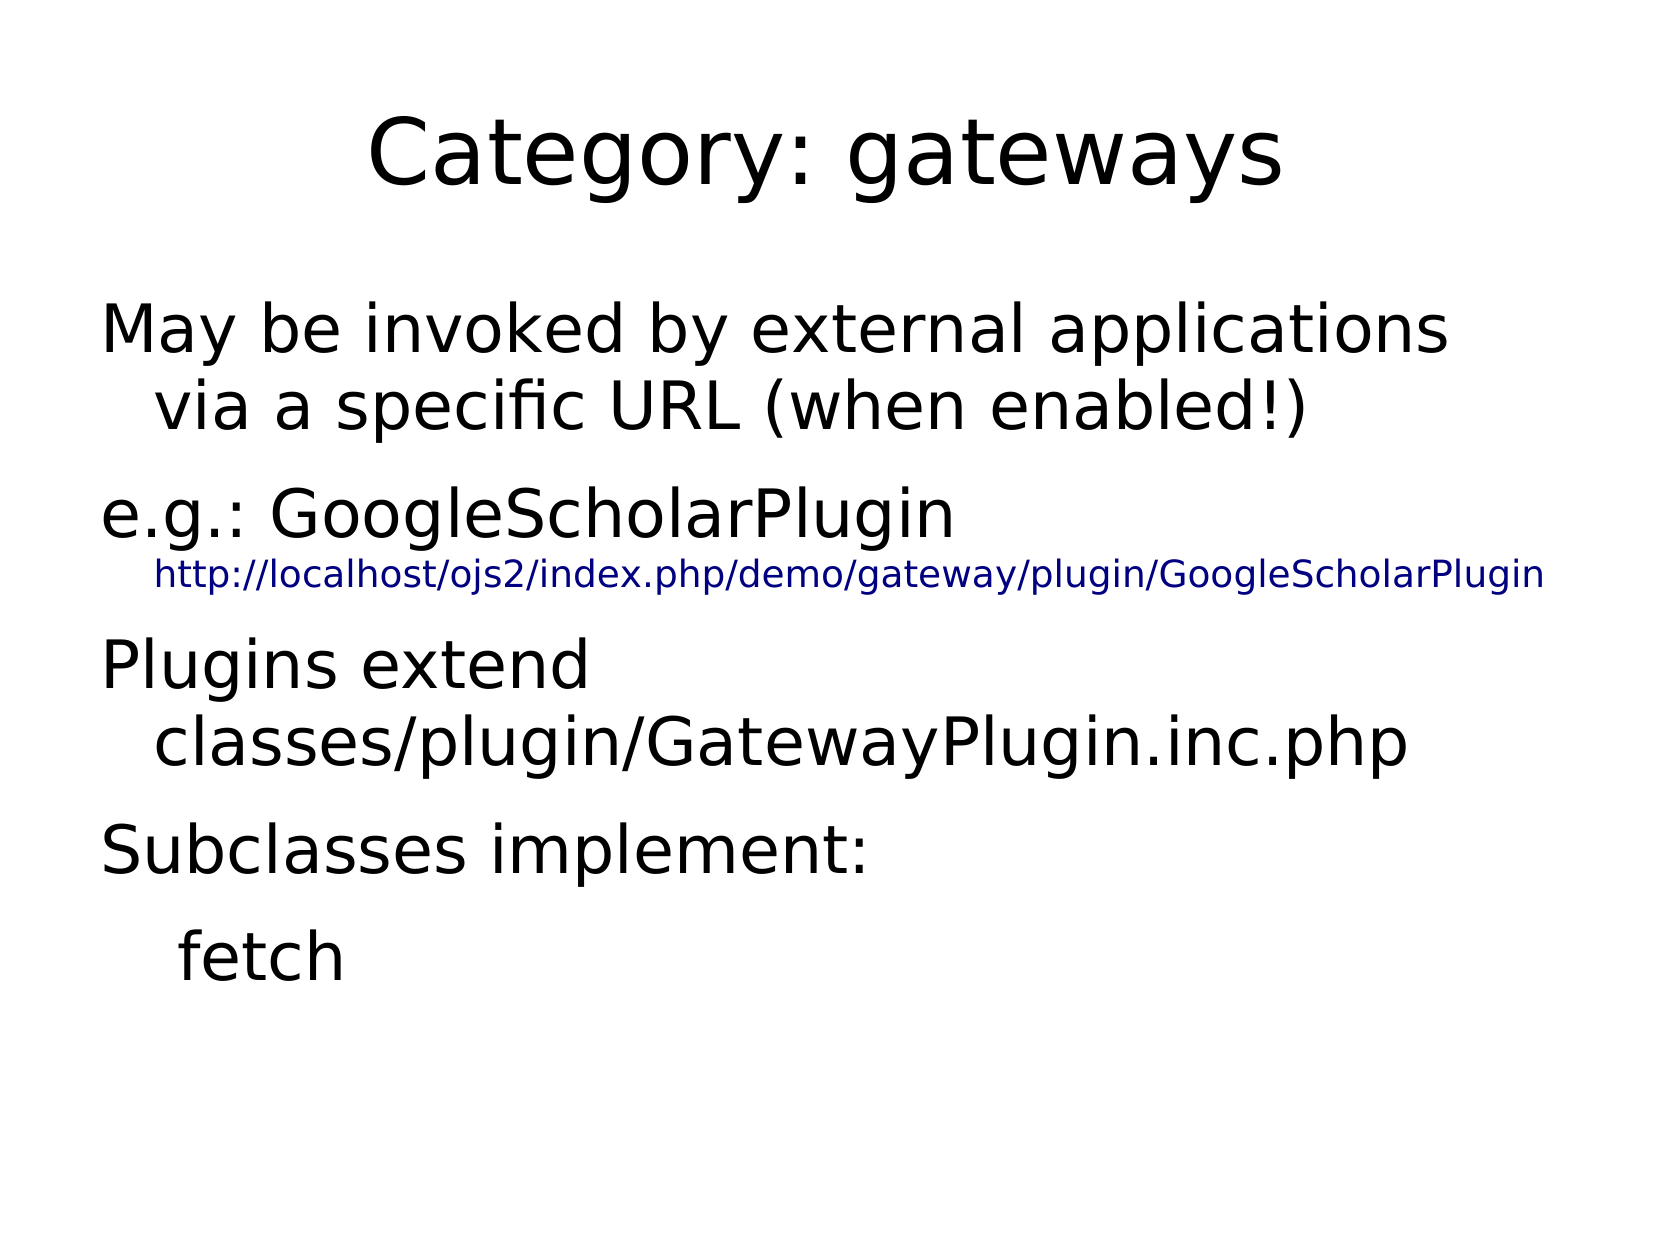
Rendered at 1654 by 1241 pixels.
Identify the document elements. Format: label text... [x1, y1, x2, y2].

list May be invoked by external applications via a specific URL (when enabled!) e.g.: GoogleScholarPlugin http://localhost/ojs2/index.php/demo/gateway/plugin/GoogleScholarPlugin Plugins extend classes/plugin/GatewayPlugin.inc.php Subclasses implement: fetch [82, 290, 1571, 1094]
title Category: gateways [82, 56, 1571, 250]
